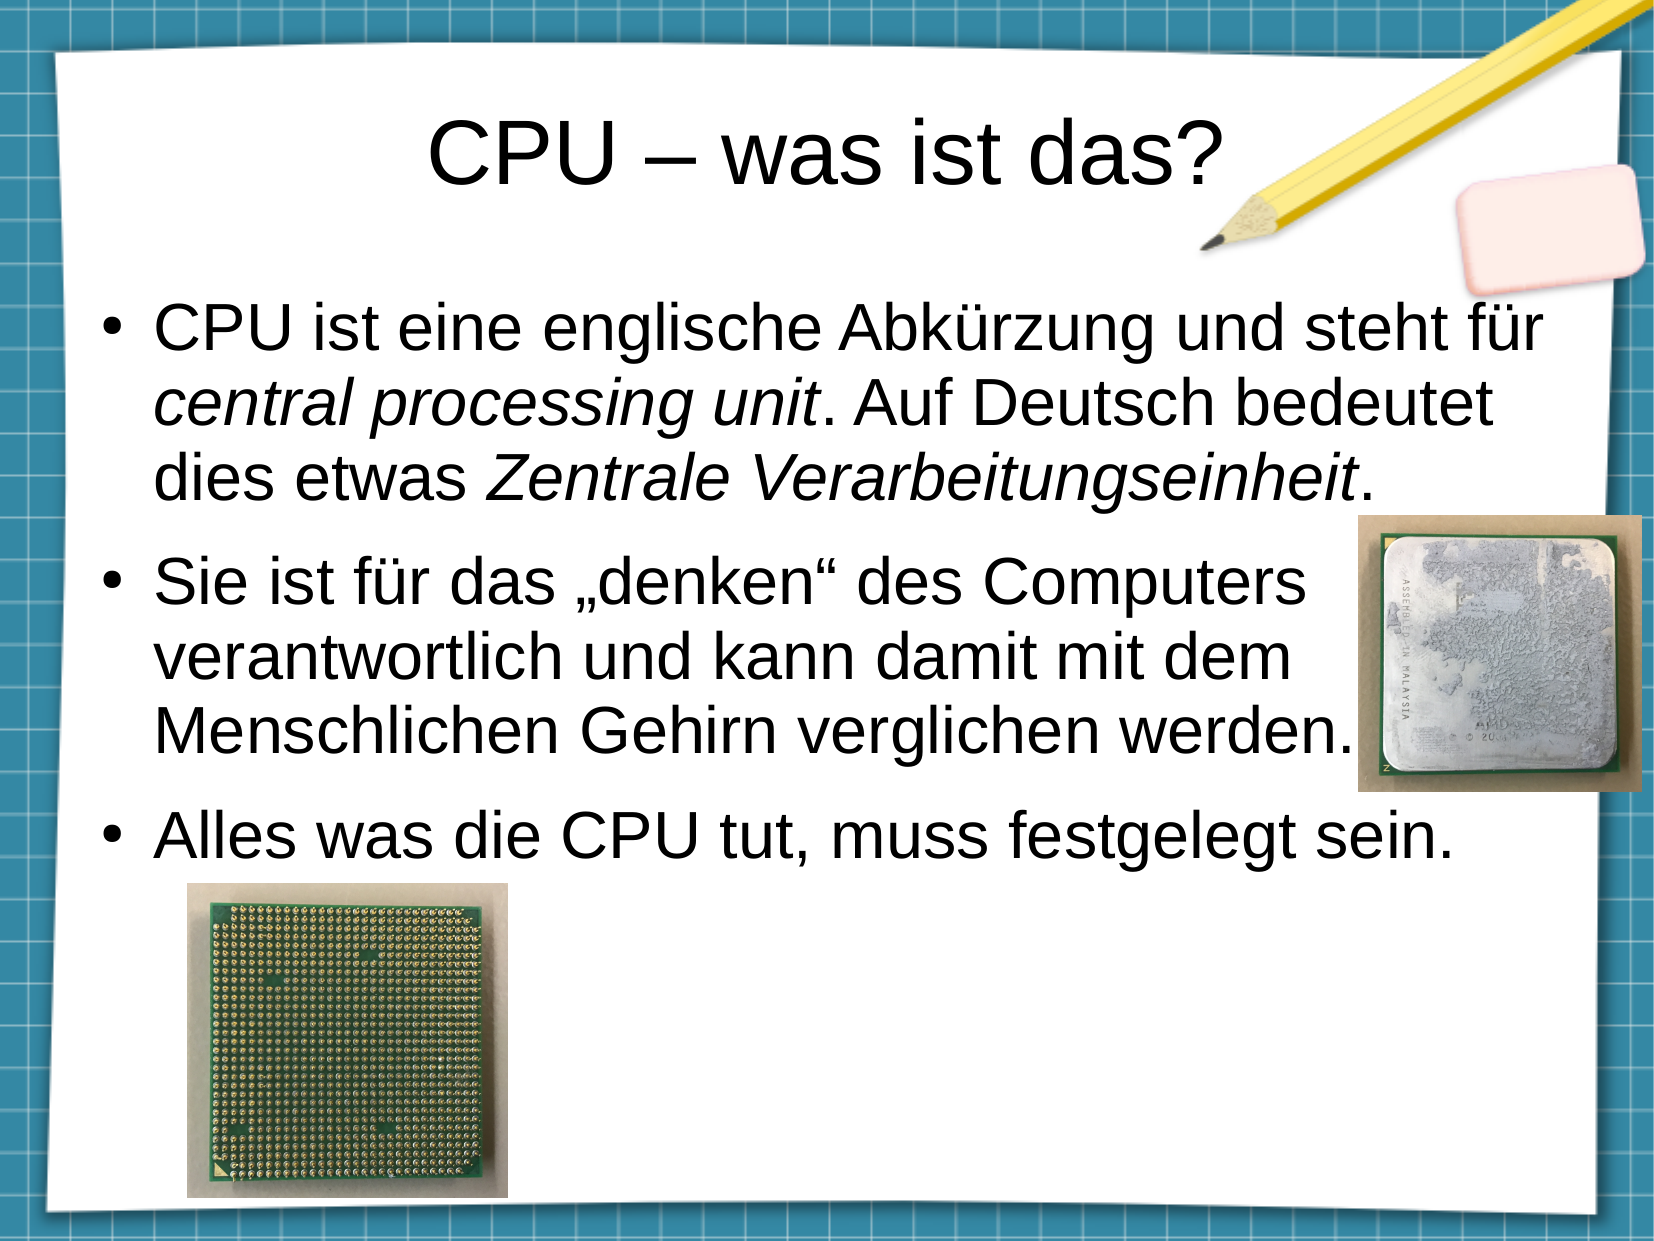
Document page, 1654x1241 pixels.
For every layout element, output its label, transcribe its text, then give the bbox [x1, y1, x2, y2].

list CPU ist eine englische Abkürzung und steht für central processing unit. Auf Deutsch bedeutet dies etwas Zentrale Verarbeitungseinheit. Sie ist für das „denken“ des Computers verantwortlich und kann damit mit dem Menschlichen Gehirn verglichen werden. Alles was die CPU tut, muss festgelegt sein. [82, 290, 1571, 1010]
picture [0, 0, 1654, 1241]
title CPU – was ist das? [82, 49, 1571, 257]
